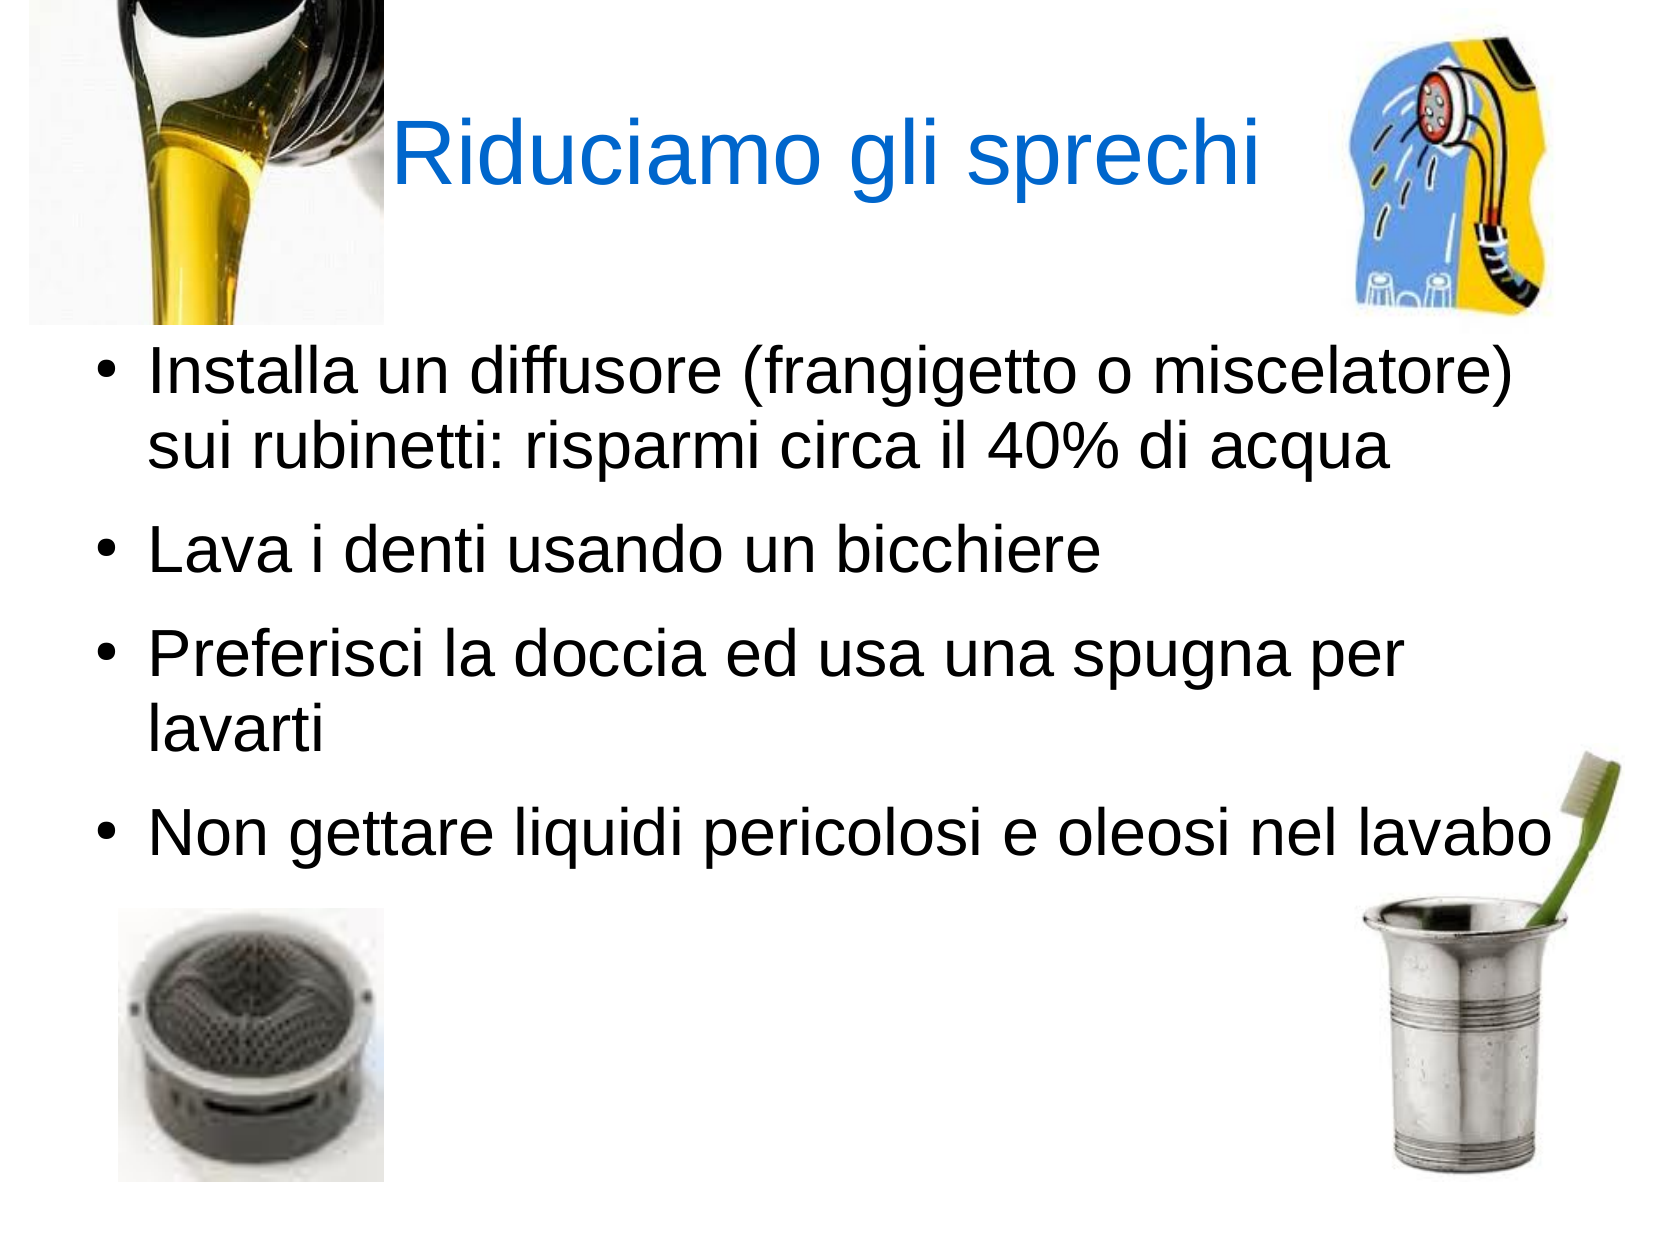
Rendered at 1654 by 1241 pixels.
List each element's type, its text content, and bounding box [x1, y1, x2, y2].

picture [1328, 8, 1596, 340]
picture [1342, 743, 1625, 1182]
list Installa un diffusore (frangigetto o miscelatore) sui rubinetti: risparmi circa il 40% di acqua Lava i denti usando un bicchiere Preferisci la doccia ed usa una spugna per lavarti Non gettare liquidi pericolosi e oleosi nel lavabo [76, 333, 1565, 1152]
picture [118, 908, 384, 1182]
picture [29, 0, 384, 325]
title Riduciamo gli sprechi [82, 49, 1328, 257]
